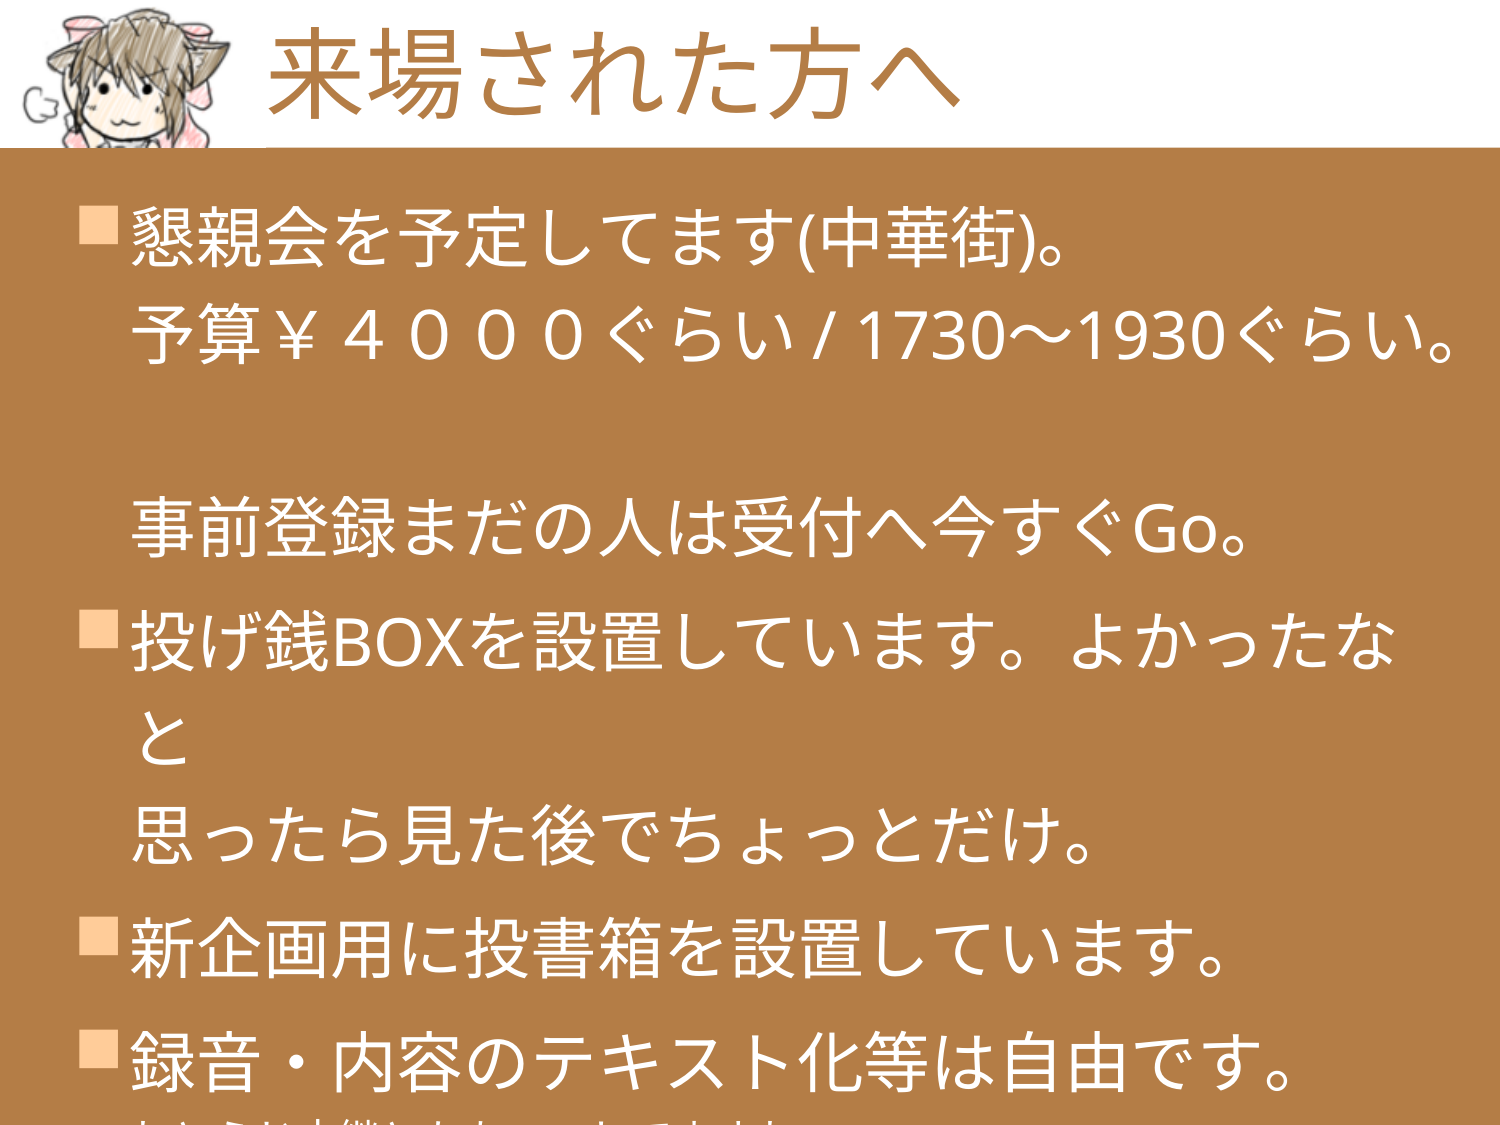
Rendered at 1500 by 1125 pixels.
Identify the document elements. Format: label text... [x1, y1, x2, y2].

list 懇親会を予定してます(中華街)。 予算￥４０００ぐらい / 1730～1930ぐらい。 事前登録まだの人は受付へ今すぐGo。 投げ銭BOXを設置しています。よかったなと 思ったら見た後でちょっとだけ。 新企画用に投書箱を設置しています。 録音・内容のテキスト化等は自由です。 ねとらじ中継とかも……してますね。 動画中継・写真等は講演者の許可を得てね！ 顔出しNGとかいうひともいるので… 禁煙。禁食事（飲み物は可）。 健康のためエンバグのしすぎにご注意下さい。 [59, 177, 1447, 1044]
picture [0, 6, 265, 148]
title 来場された方へ [265, 0, 1500, 172]
